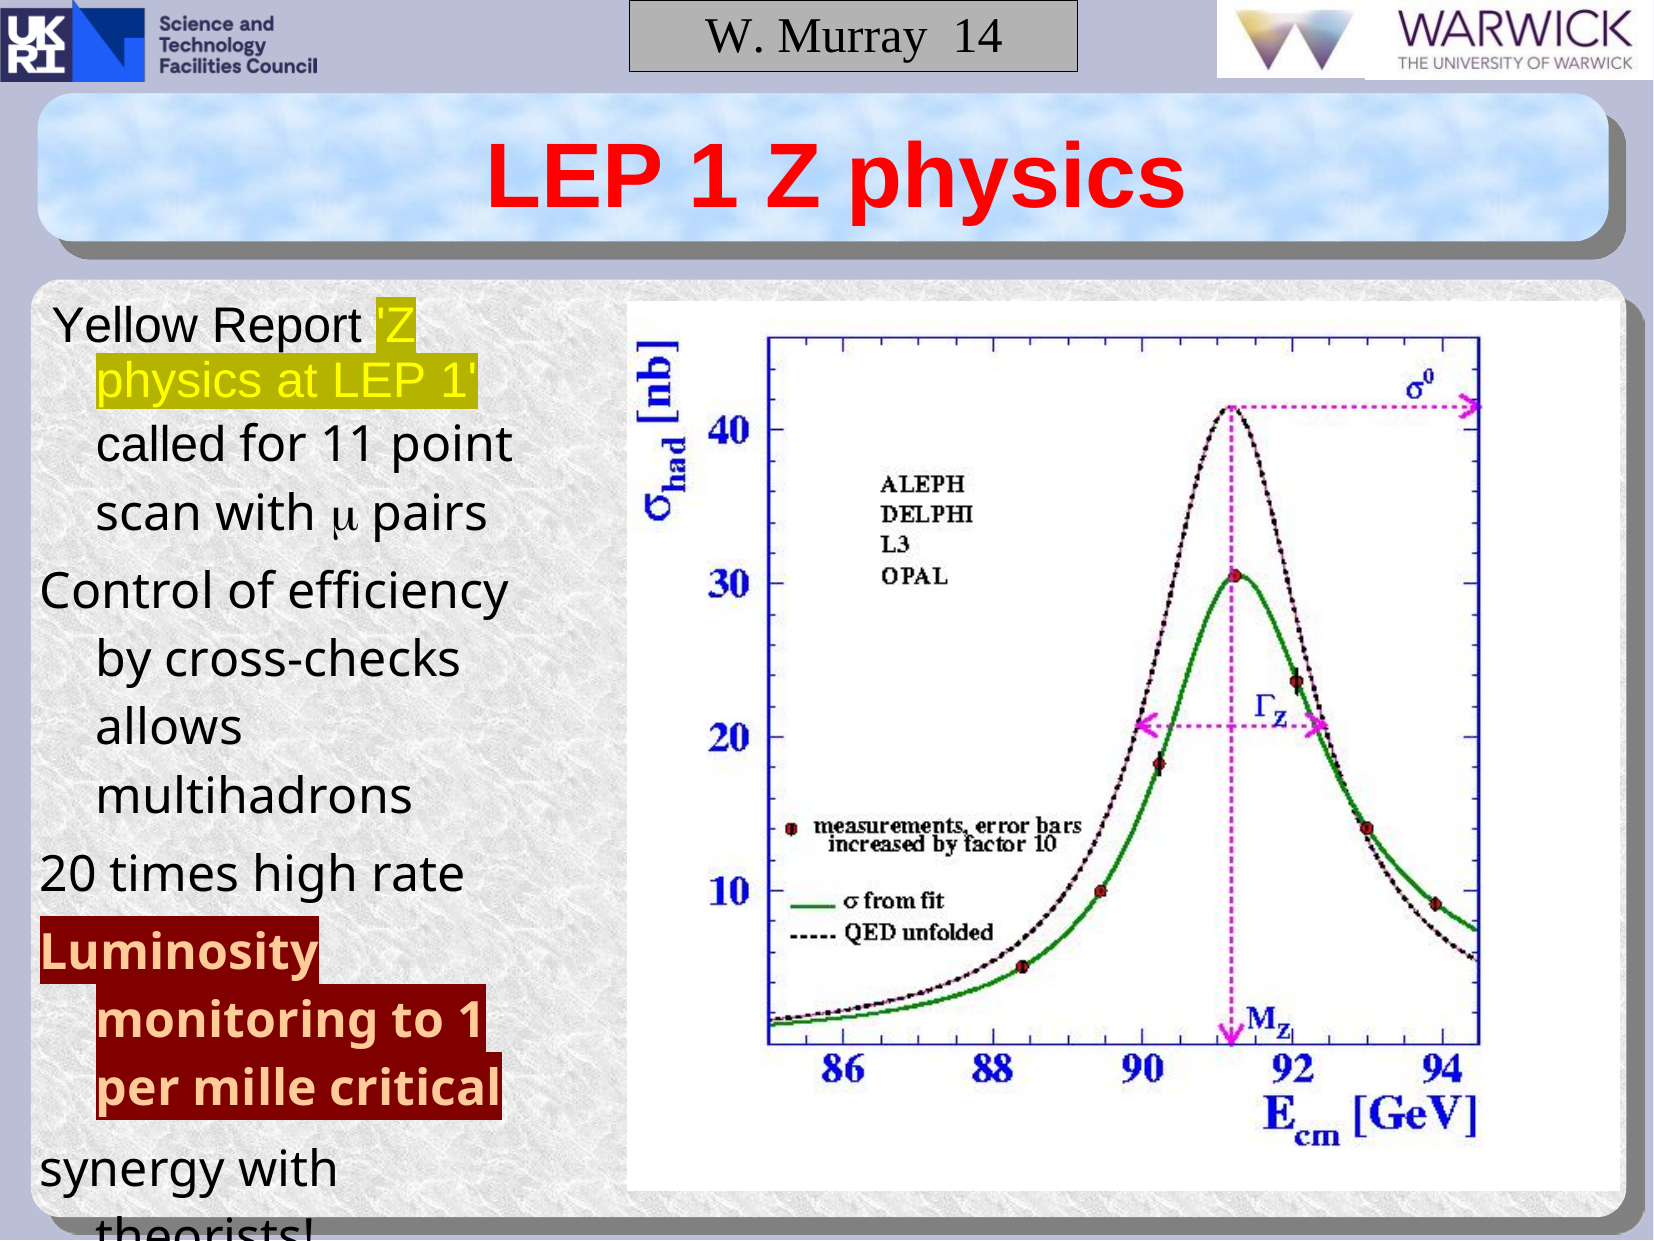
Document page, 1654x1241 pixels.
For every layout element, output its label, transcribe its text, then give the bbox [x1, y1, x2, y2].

picture [1217, 0, 1654, 80]
title LEP 1 Z physics [90, 101, 1584, 249]
list Yellow Report 'Z physics at LEP 1' called for 11 point scan with  pairs Control of efficiency by cross-checks allows multihadrons 20 times high rate Luminosity monitoring to 1 per mille critical synergy with theorists! [24, 289, 579, 1157]
picture [0, 0, 317, 82]
picture [30, 279, 1627, 1218]
picture [37, 93, 1609, 242]
